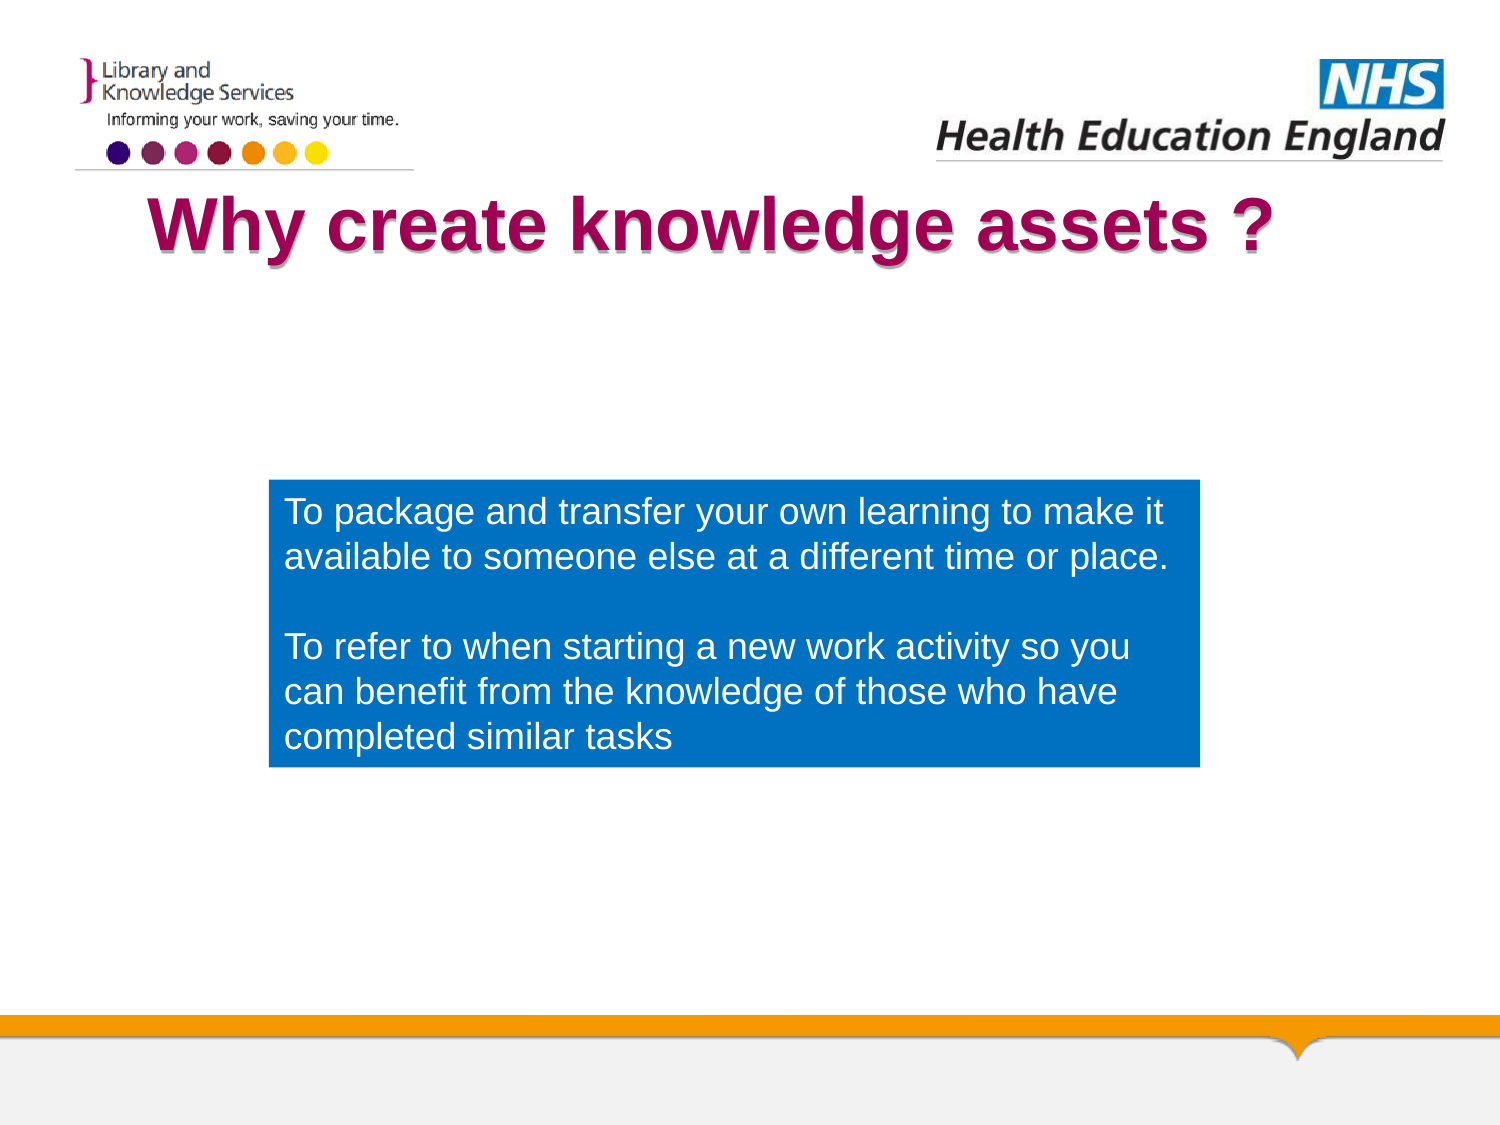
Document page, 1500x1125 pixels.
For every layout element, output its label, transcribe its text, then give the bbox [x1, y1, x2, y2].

picture [75, 54, 416, 169]
title Why create knowledge assets ? [75, 232, 1432, 344]
text_box To package and transfer your own learning to make it available to someone else at a different time or place. To refer to when starting a new work activity so you can benefit from the knowledge of those who have completed similar tasks [268, 479, 1201, 768]
